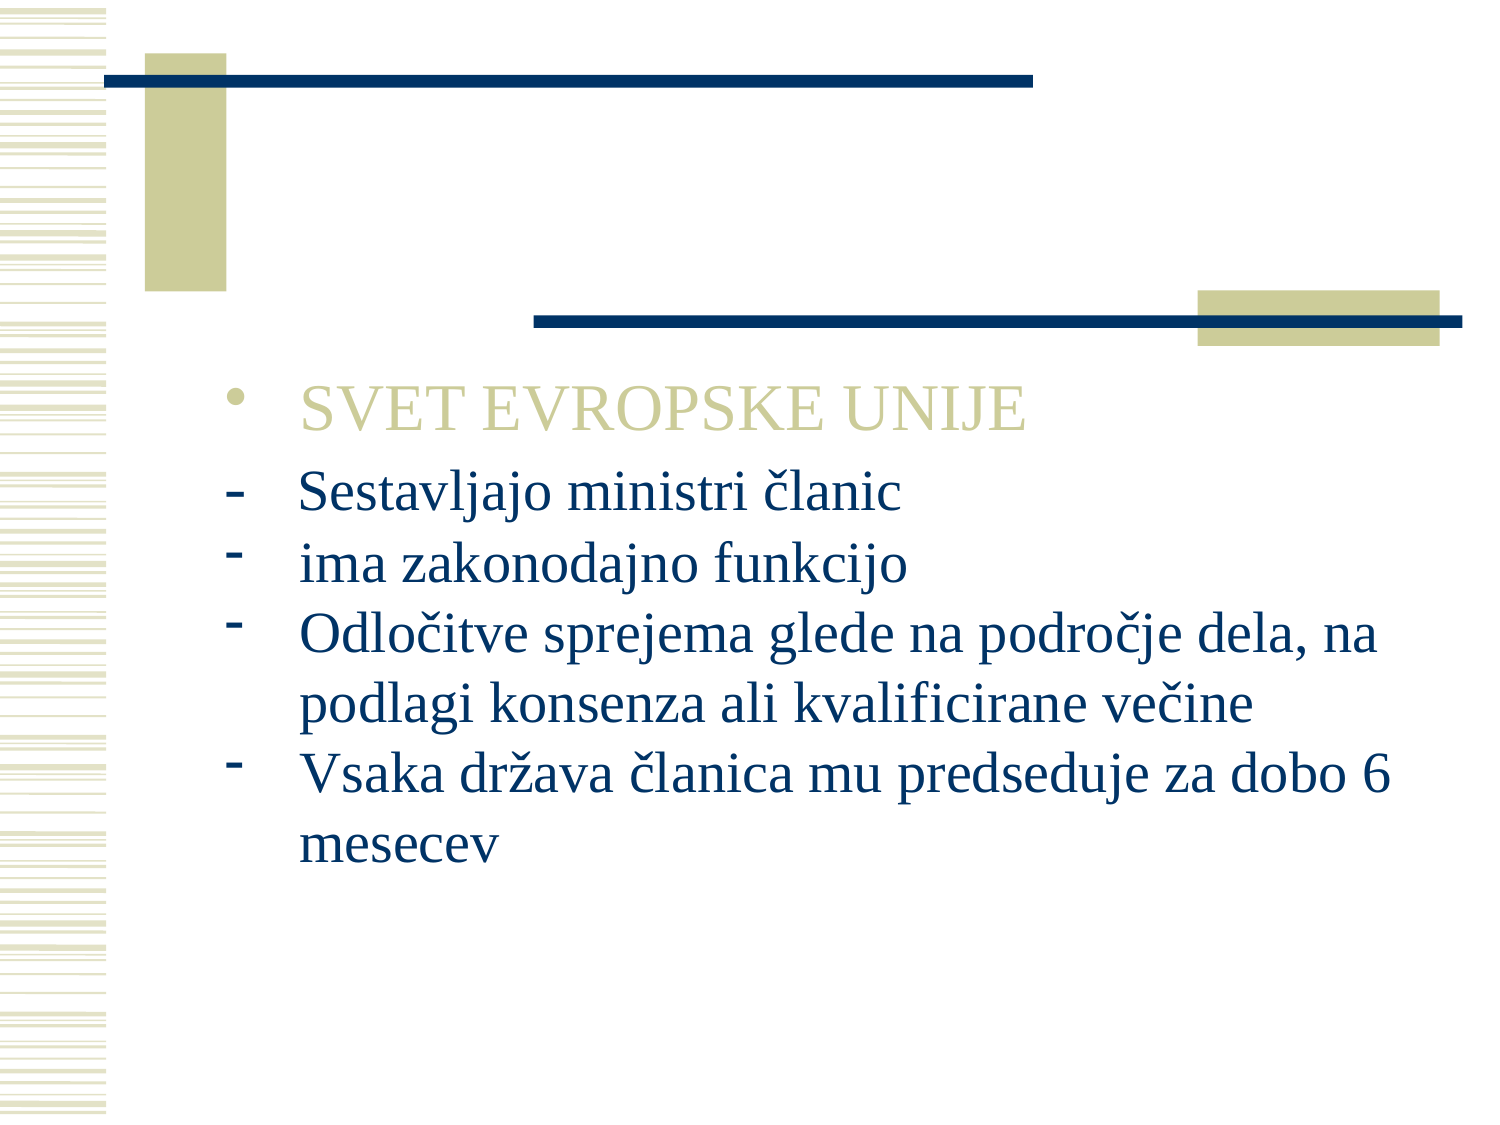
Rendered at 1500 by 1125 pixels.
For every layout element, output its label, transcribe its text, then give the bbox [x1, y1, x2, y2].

text_box SVET EVROPSKE UNIJE - Sestavljajo ministri članic ima zakonodajno funkcijo Odločitve sprejema glede na področje dela, na podlagi konsenza ali kvalificirane večine Vsaka država članica mu predseduje za dobo 6 mesecev [209, 356, 1425, 952]
